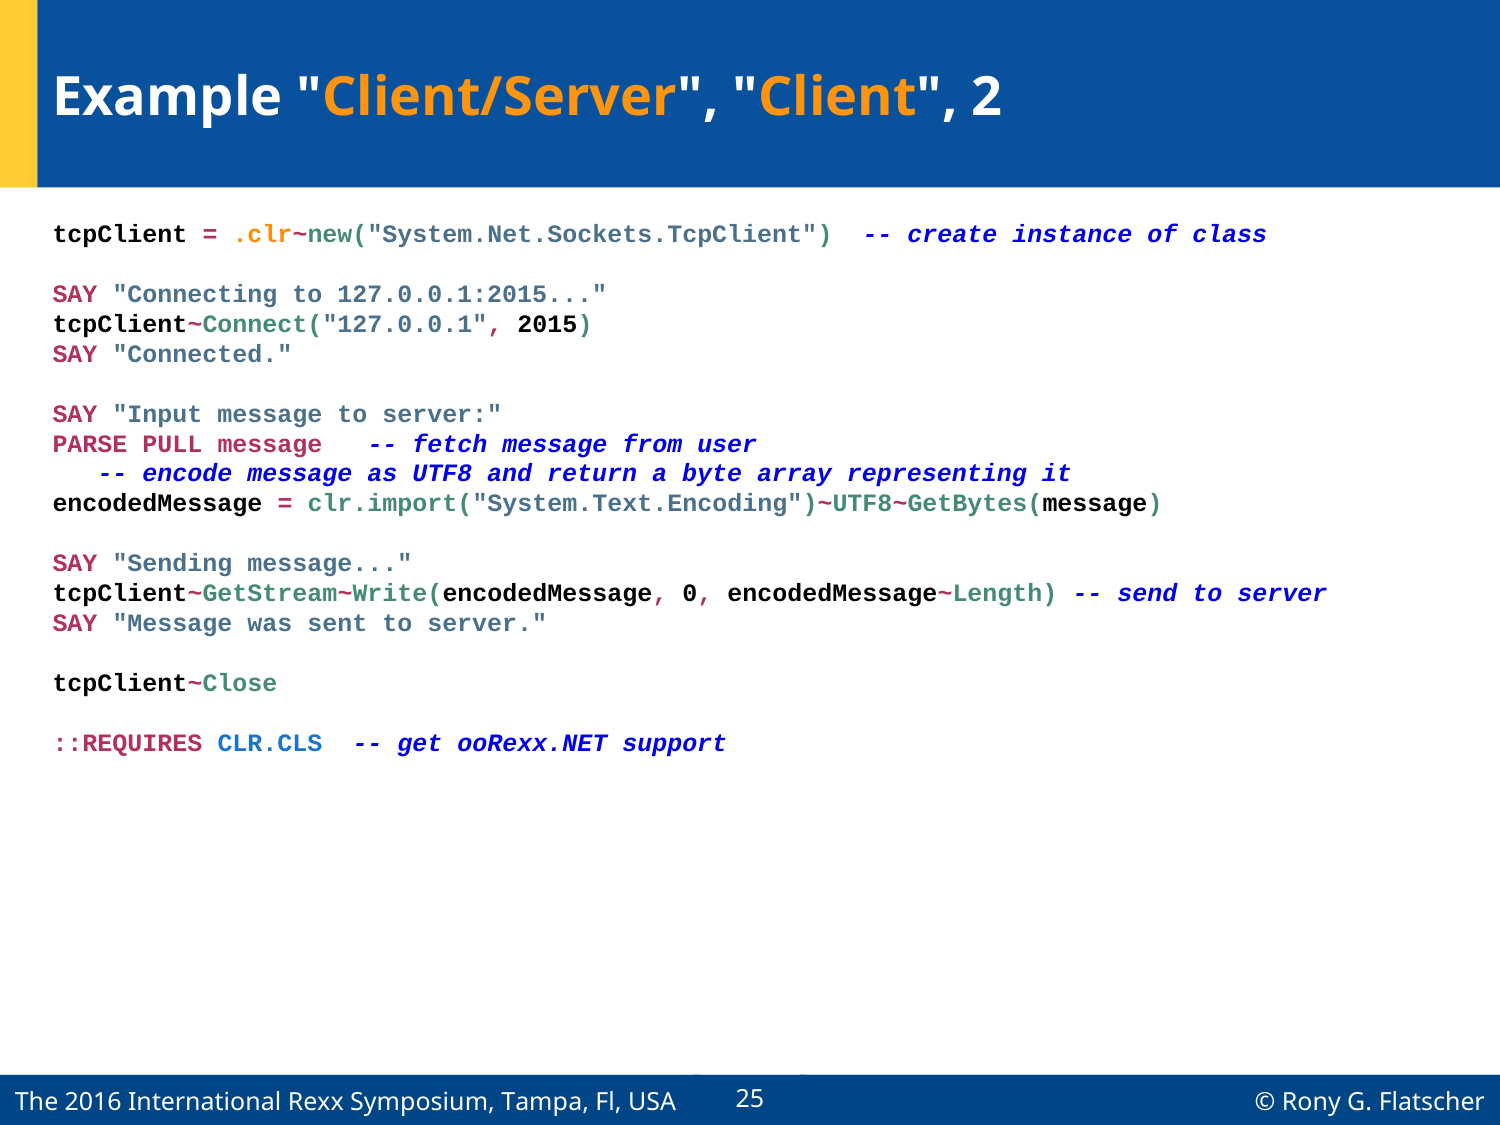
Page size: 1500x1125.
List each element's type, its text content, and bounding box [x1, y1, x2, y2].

text_box tcpClient = .clr~new("System.Net.Sockets.TcpClient") -- create instance of class SAY "Connecting to 127.0.0.1:2015..." tcpClient~Connect("127.0.0.1", 2015) SAY "Connected." SAY "Input message to server:" PARSE PULL message -- fetch message from user -- encode message as UTF8 and return a byte array representing it encodedMessage = clr.import("System.Text.Encoding")~UTF8~GetBytes(message) SAY "Sending message..." tcpClient~GetStream~Write(encodedMessage, 0, encodedMessage~Length) -- send to server SAY "Message was sent to server." tcpClient~Close ::REQUIRES CLR.CLS -- get ooRexx.NET support [37, 179, 1456, 764]
title Example "Client/Server", "Client", 2 [37, 0, 1500, 188]
